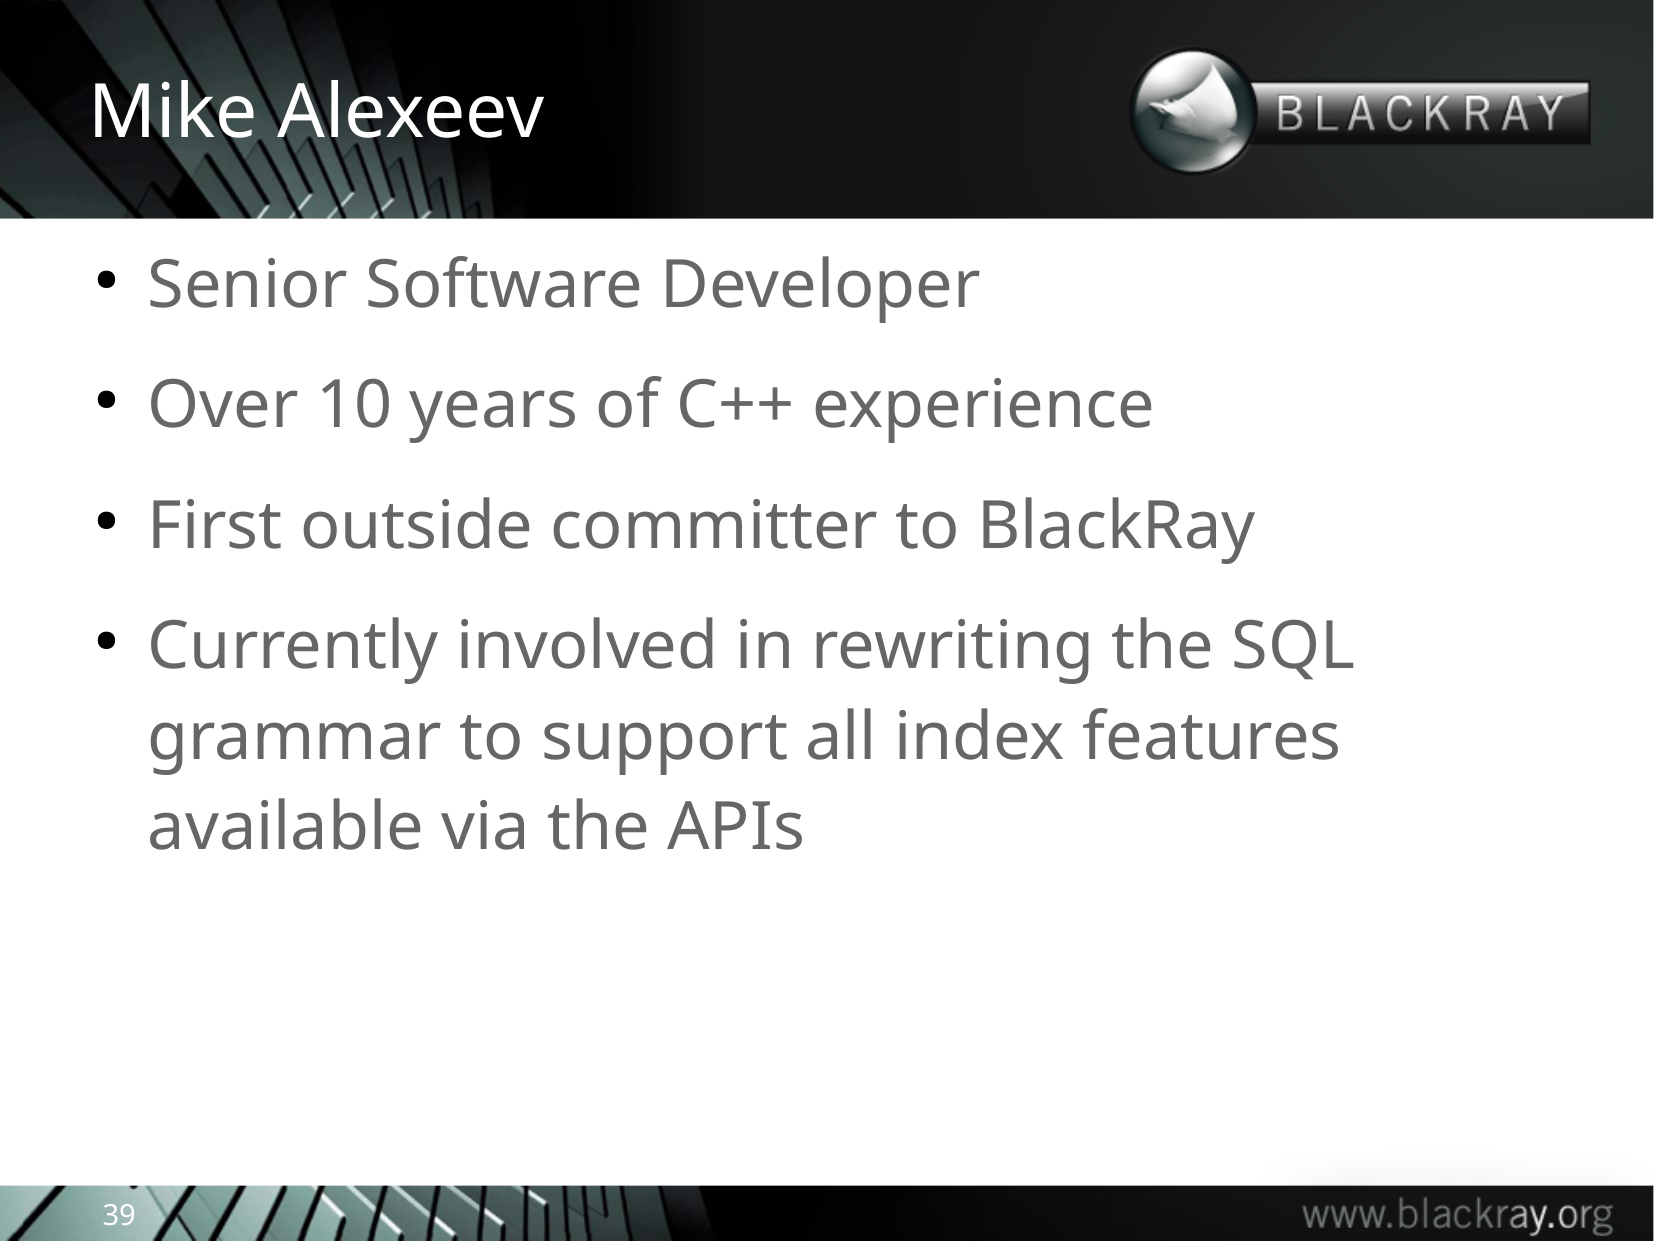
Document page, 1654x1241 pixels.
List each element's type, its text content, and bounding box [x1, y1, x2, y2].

picture [0, 0, 1654, 1241]
title Mike Alexeev [88, 46, 1577, 170]
list Senior Software Developer Over 10 years of C++ experience First outside committer to BlackRay Currently involved in rewriting the SQL grammar to support all index features available via the APIs [76, 236, 1625, 1137]
